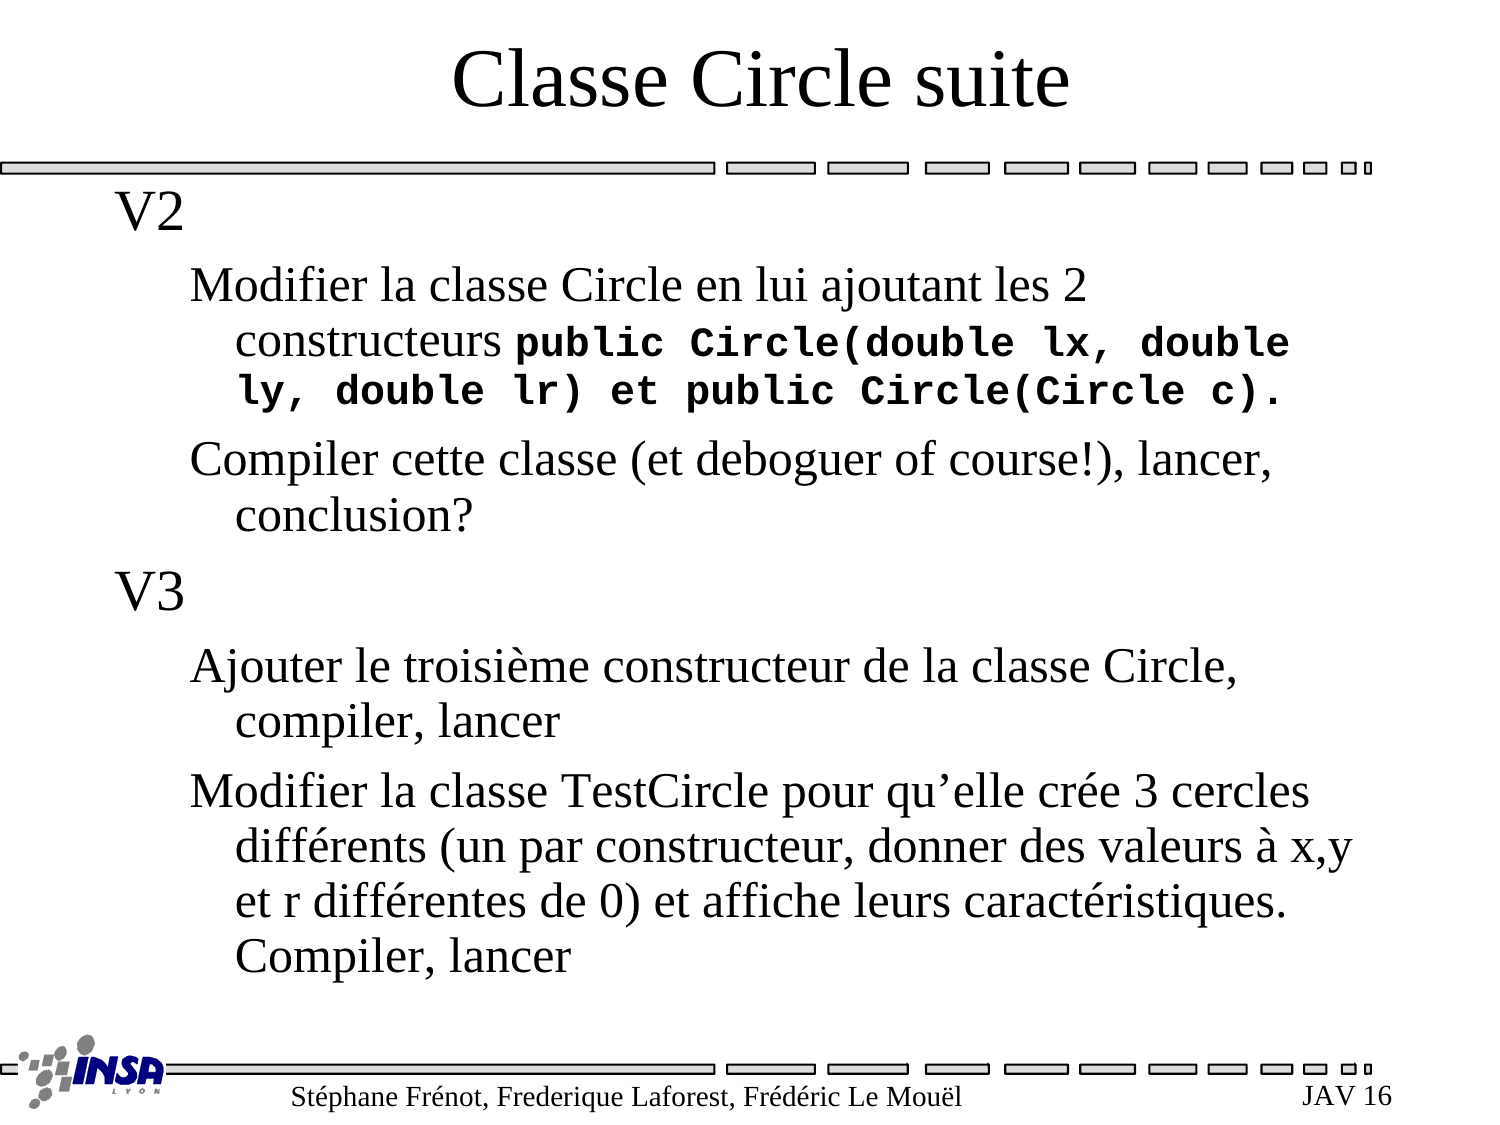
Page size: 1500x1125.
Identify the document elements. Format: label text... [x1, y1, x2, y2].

list V2 Modifier la classe Circle en lui ajoutant les 2 constructeurs public Circle(double lx, double ly, double lr) et public Circle(Circle c). Compiler cette classe (et deboguer of course!), lancer, conclusion? V3 Ajouter le troisième constructeur de la classe Circle, compiler, lancer Modifier la classe TestCircle pour qu’elle crée 3 cercles différents (un par constructeur, donner des valeurs à x,y et r différentes de 0) et affiche leurs caractéristiques. Compiler, lancer [99, 174, 1375, 1049]
title Classe Circle suite [125, 0, 1400, 162]
